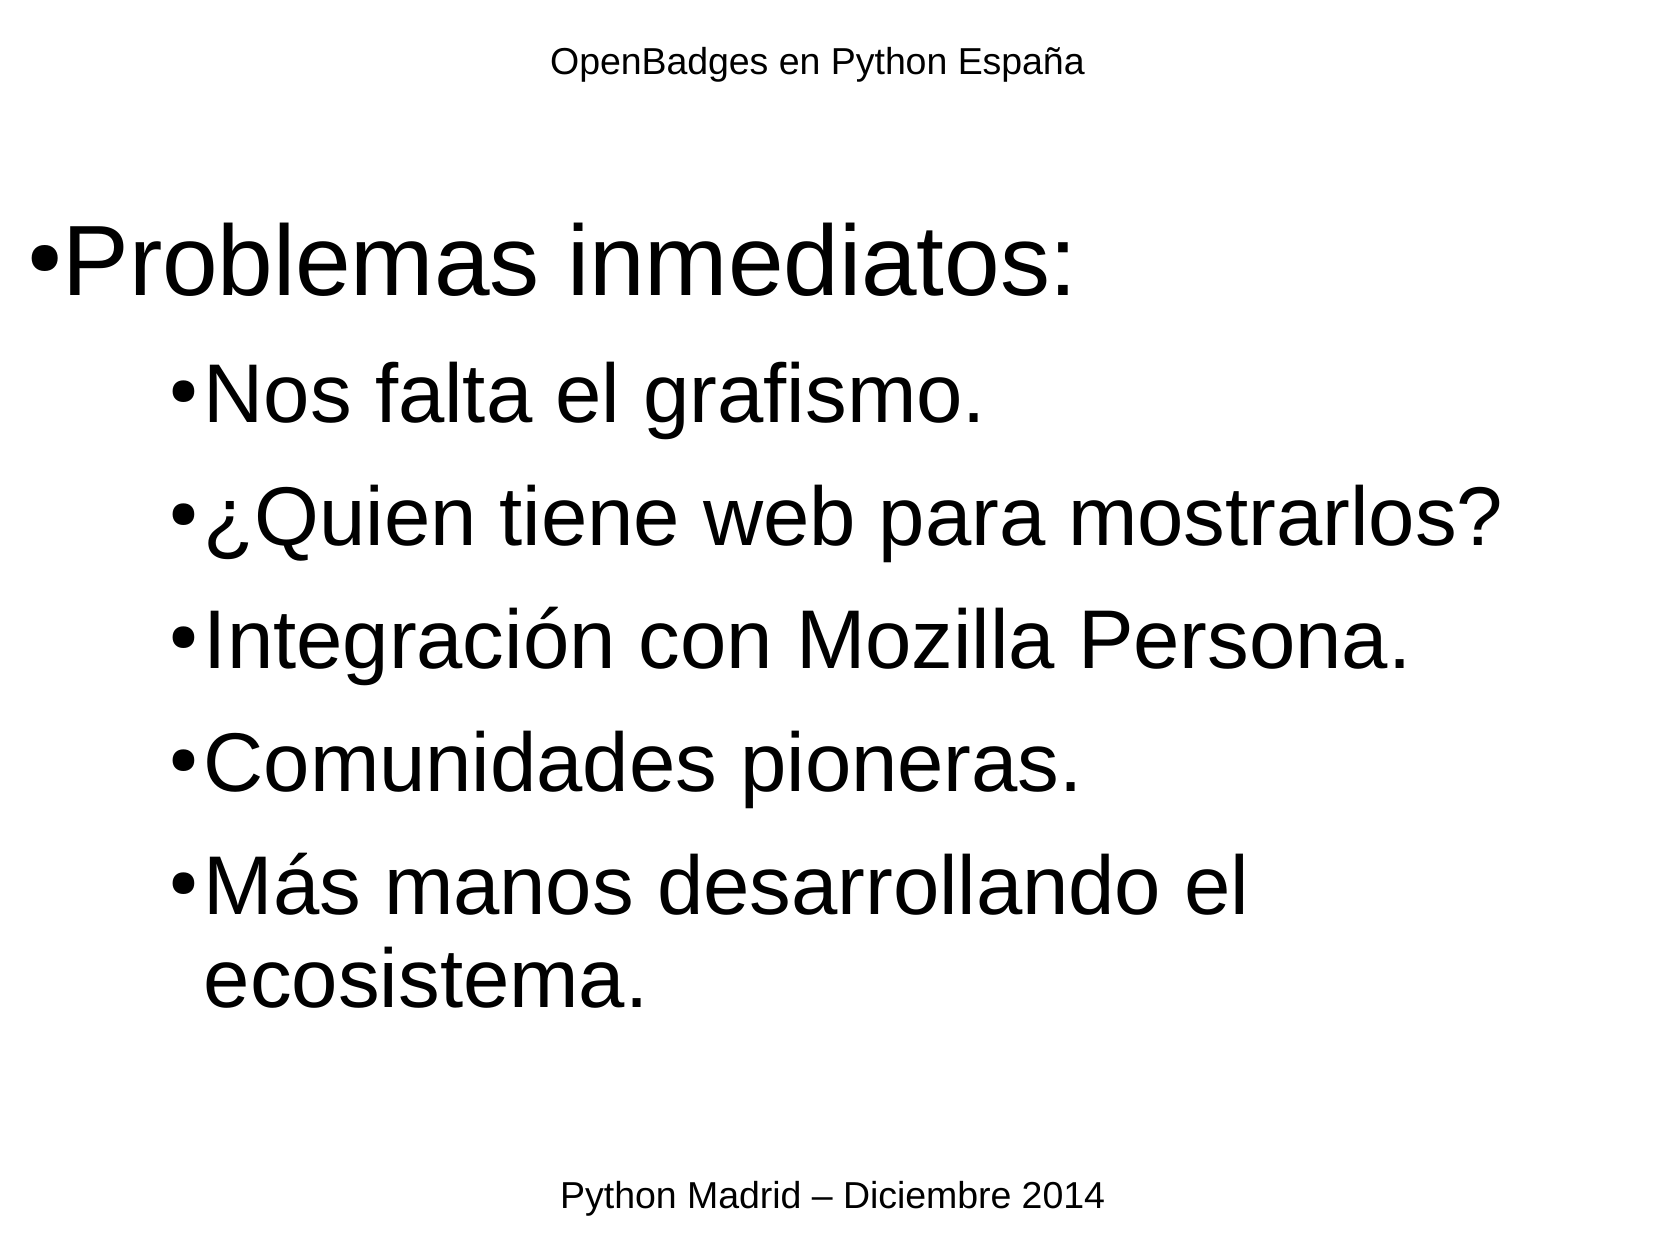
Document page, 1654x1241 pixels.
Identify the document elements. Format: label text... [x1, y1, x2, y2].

text_box Python Madrid – Diciembre 2014 [30, 1166, 1636, 1224]
subtitle Problemas inmediatos: Nos falta el grafismo. ¿Quien tiene web para mostrarlos? Integración con Mozilla Persona. Comunidades pioneras. Más manos desarrollando el ecosistema. [26, 91, 1621, 1201]
text_box OpenBadges en Python España [15, 33, 1621, 91]
